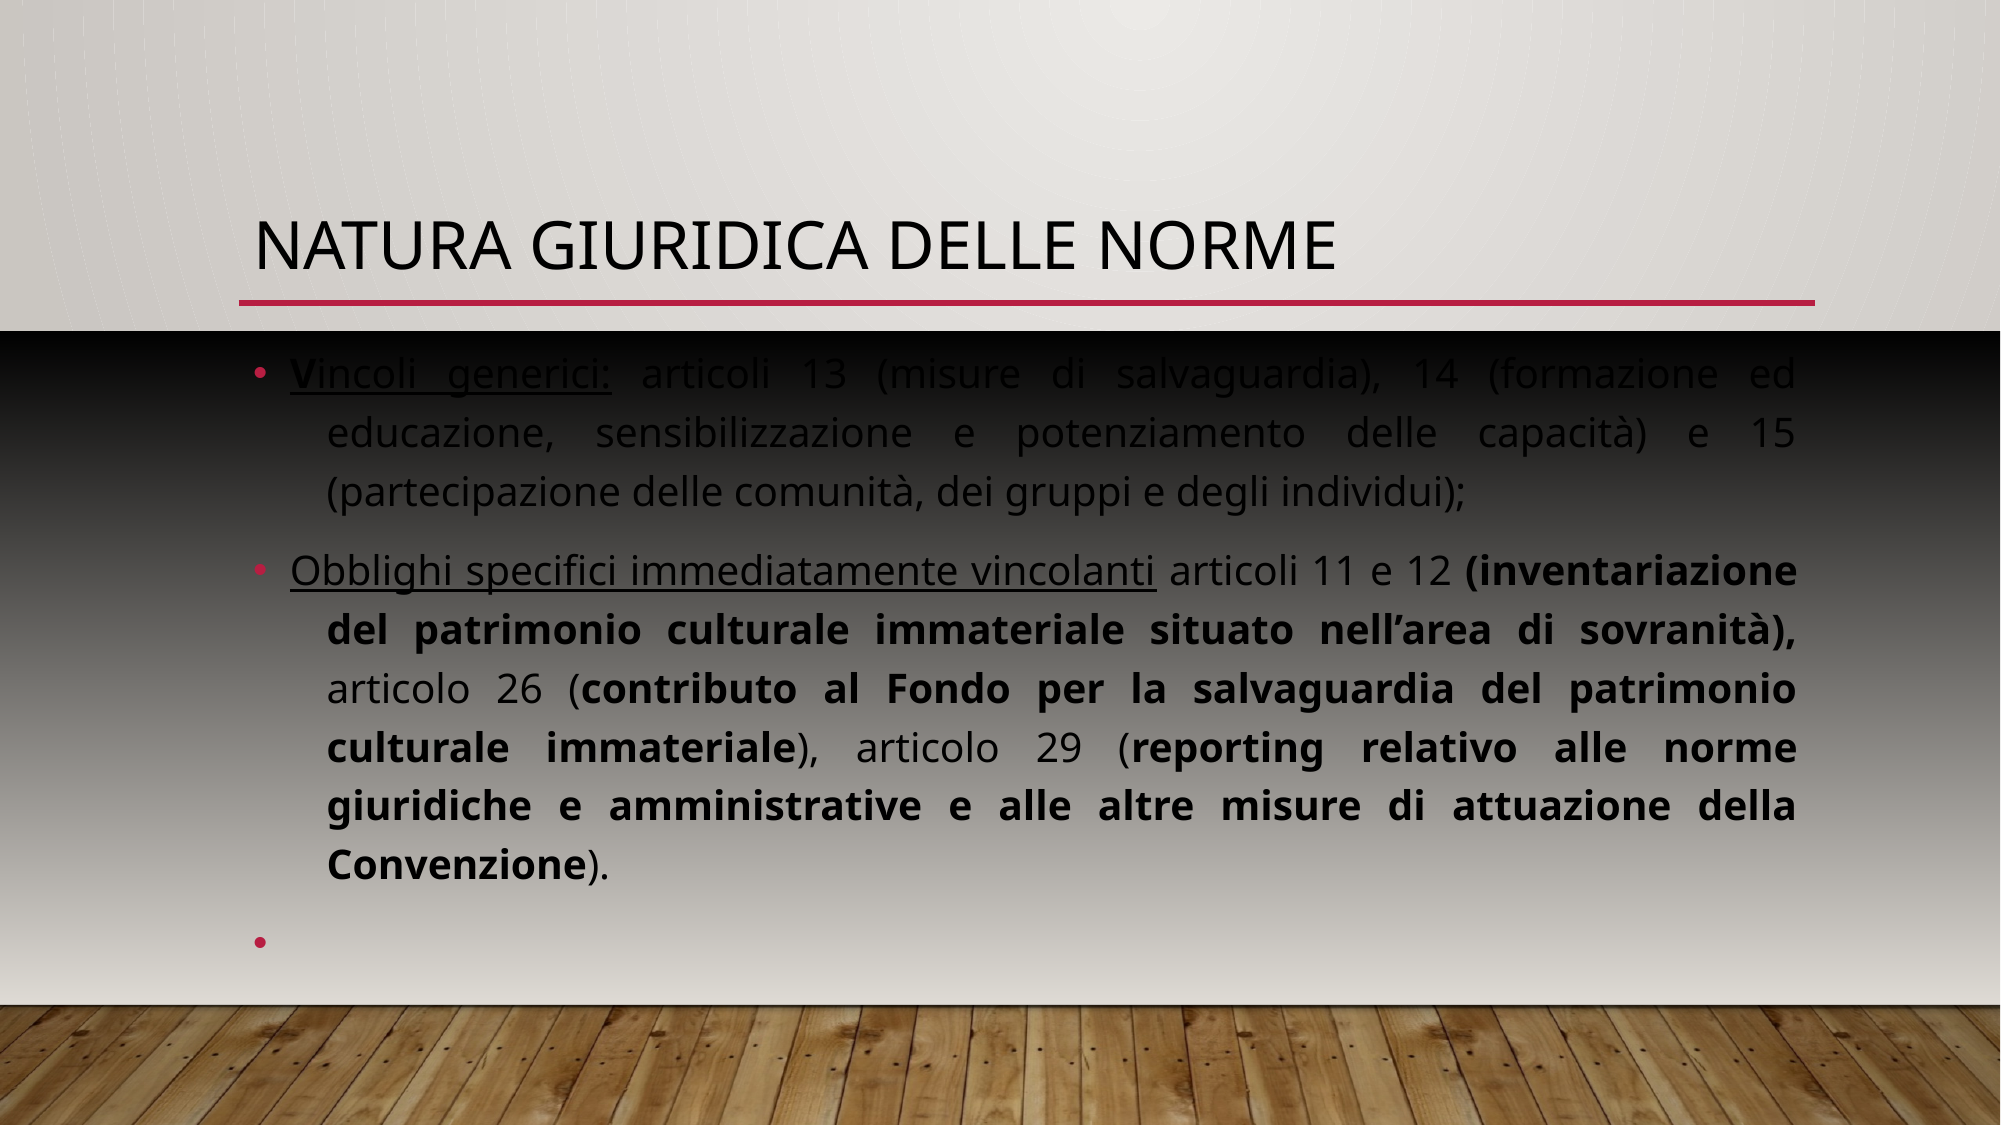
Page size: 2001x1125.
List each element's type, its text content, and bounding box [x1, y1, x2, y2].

title Natura giuridica delle norme [238, 131, 1814, 305]
list Vincoli generici: articoli 13 (misure di salvaguardia), 14 (formazione ed educazione, sensibilizzazione e potenziamento delle capacità) e 15 (partecipazione delle comunità, dei gruppi e degli individui); Obblighi specifici immediatamente vincolanti articoli 11 e 12 (inventariazione del patrimonio culturale immateriale situato nell’area di sovranità), articolo 26 (contributo al Fondo per la salvaguardia del patrimonio culturale immateriale), articolo 29 (reporting relativo alle norme giuridiche e amministrative e alle altre misure di attuazione della Convenzione). [238, 330, 1814, 897]
